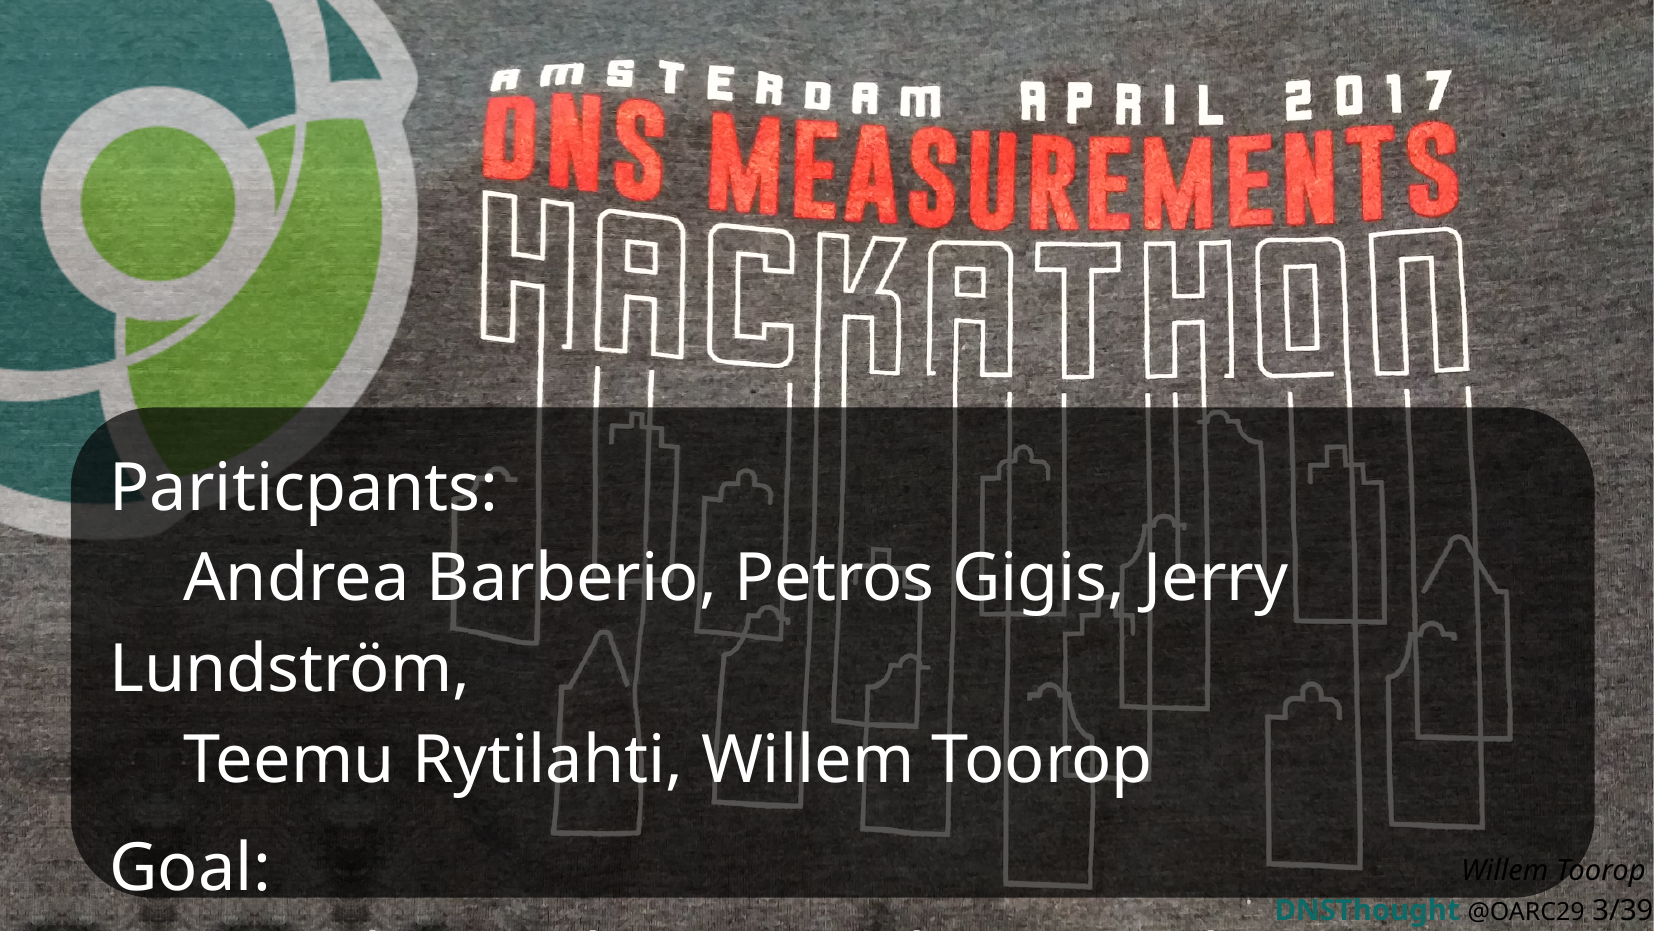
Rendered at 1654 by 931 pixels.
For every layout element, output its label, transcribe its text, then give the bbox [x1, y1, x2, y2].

text_box Pariticpants: Andrea Barberio, Petros Gigis, Jerry Lundström, Teemu Rytilahti, Willem Toorop Goal: Provide insight into caching resolver capabilities [70, 407, 1595, 898]
picture [0, 0, 1654, 931]
